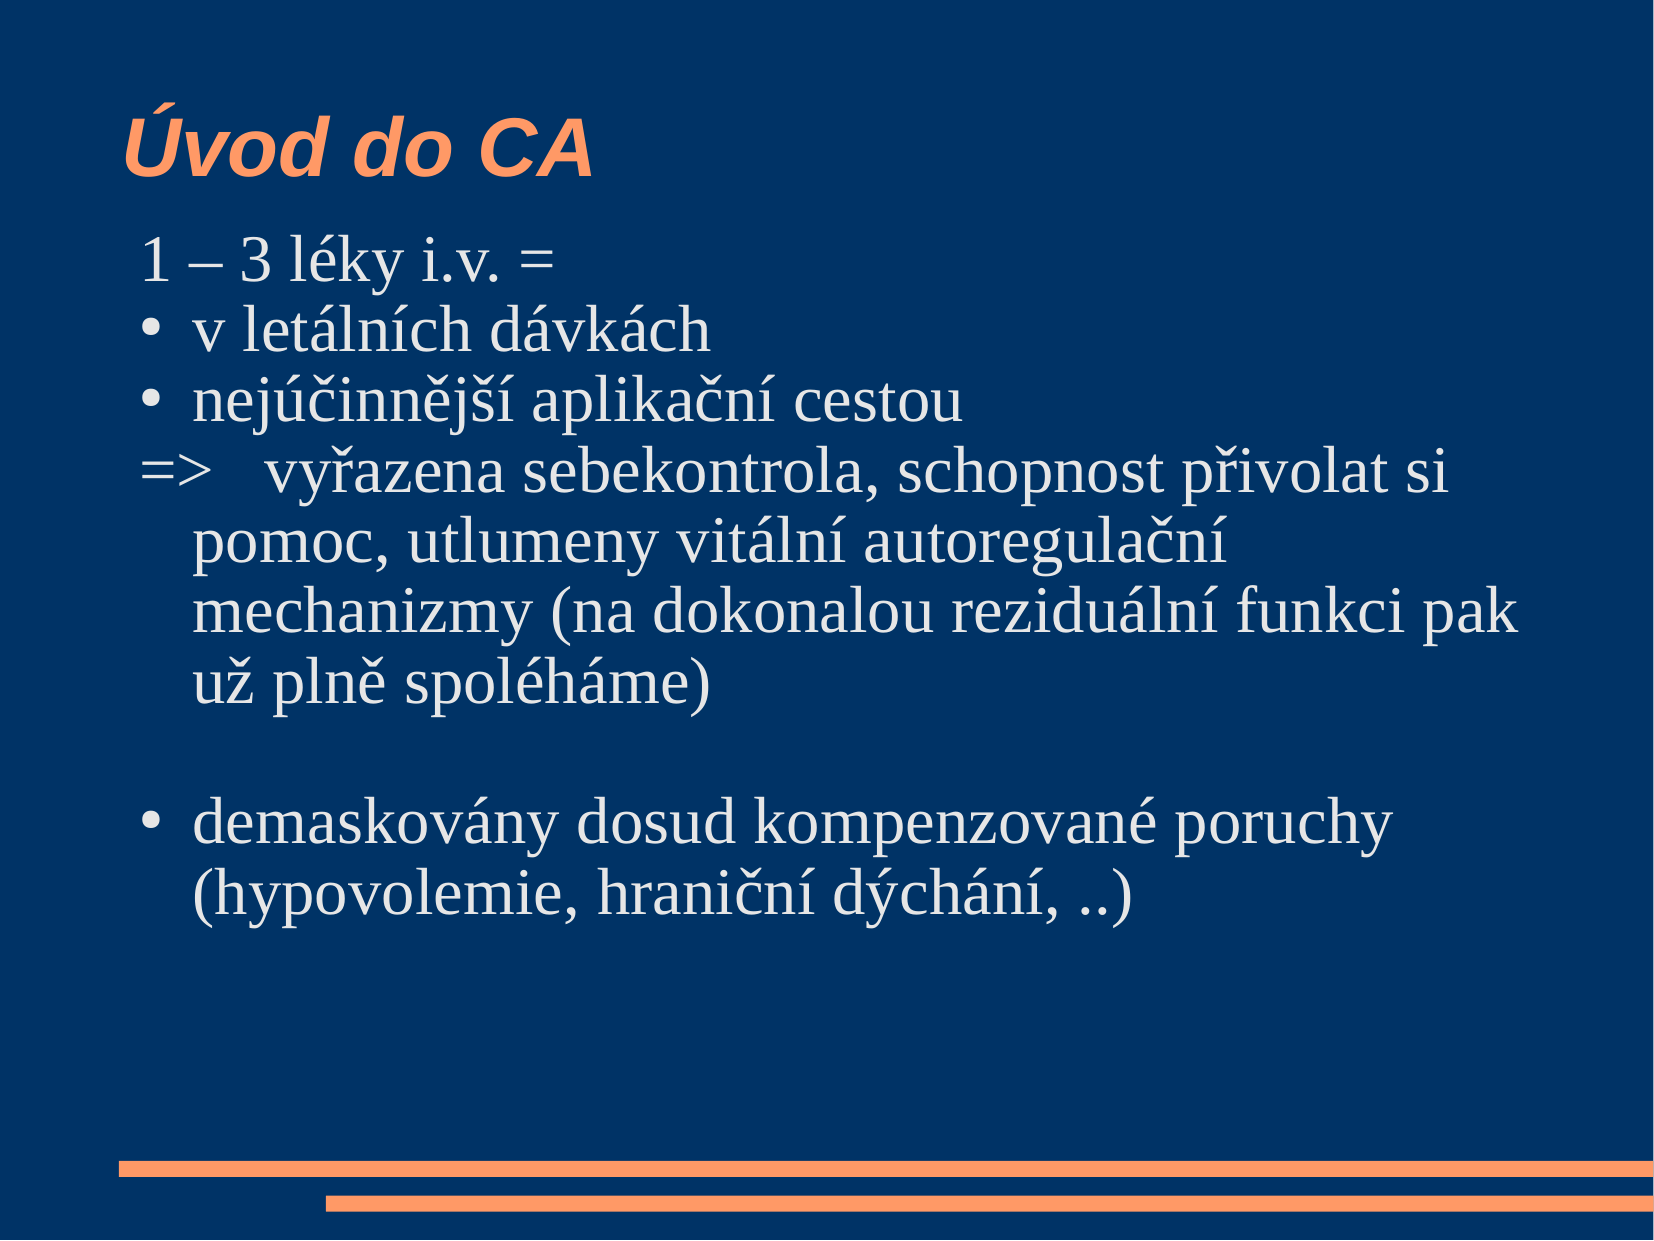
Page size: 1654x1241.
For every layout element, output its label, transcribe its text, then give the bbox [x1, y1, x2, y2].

list 1 – 3 léky i.v. = v letálních dávkách nejúčinnější aplikační cestou => vyřazena sebekontrola, schopnost přivolat si pomoc, utlumeny vitální autoregulační mechanizmy (na dokonalou reziduální funkci pak už plně spoléháme) demaskovány dosud kompenzované poruchy (hypovolemie, hraniční dýchání, ..) [121, 225, 1561, 1035]
title Úvod do CA [121, 46, 1534, 225]
